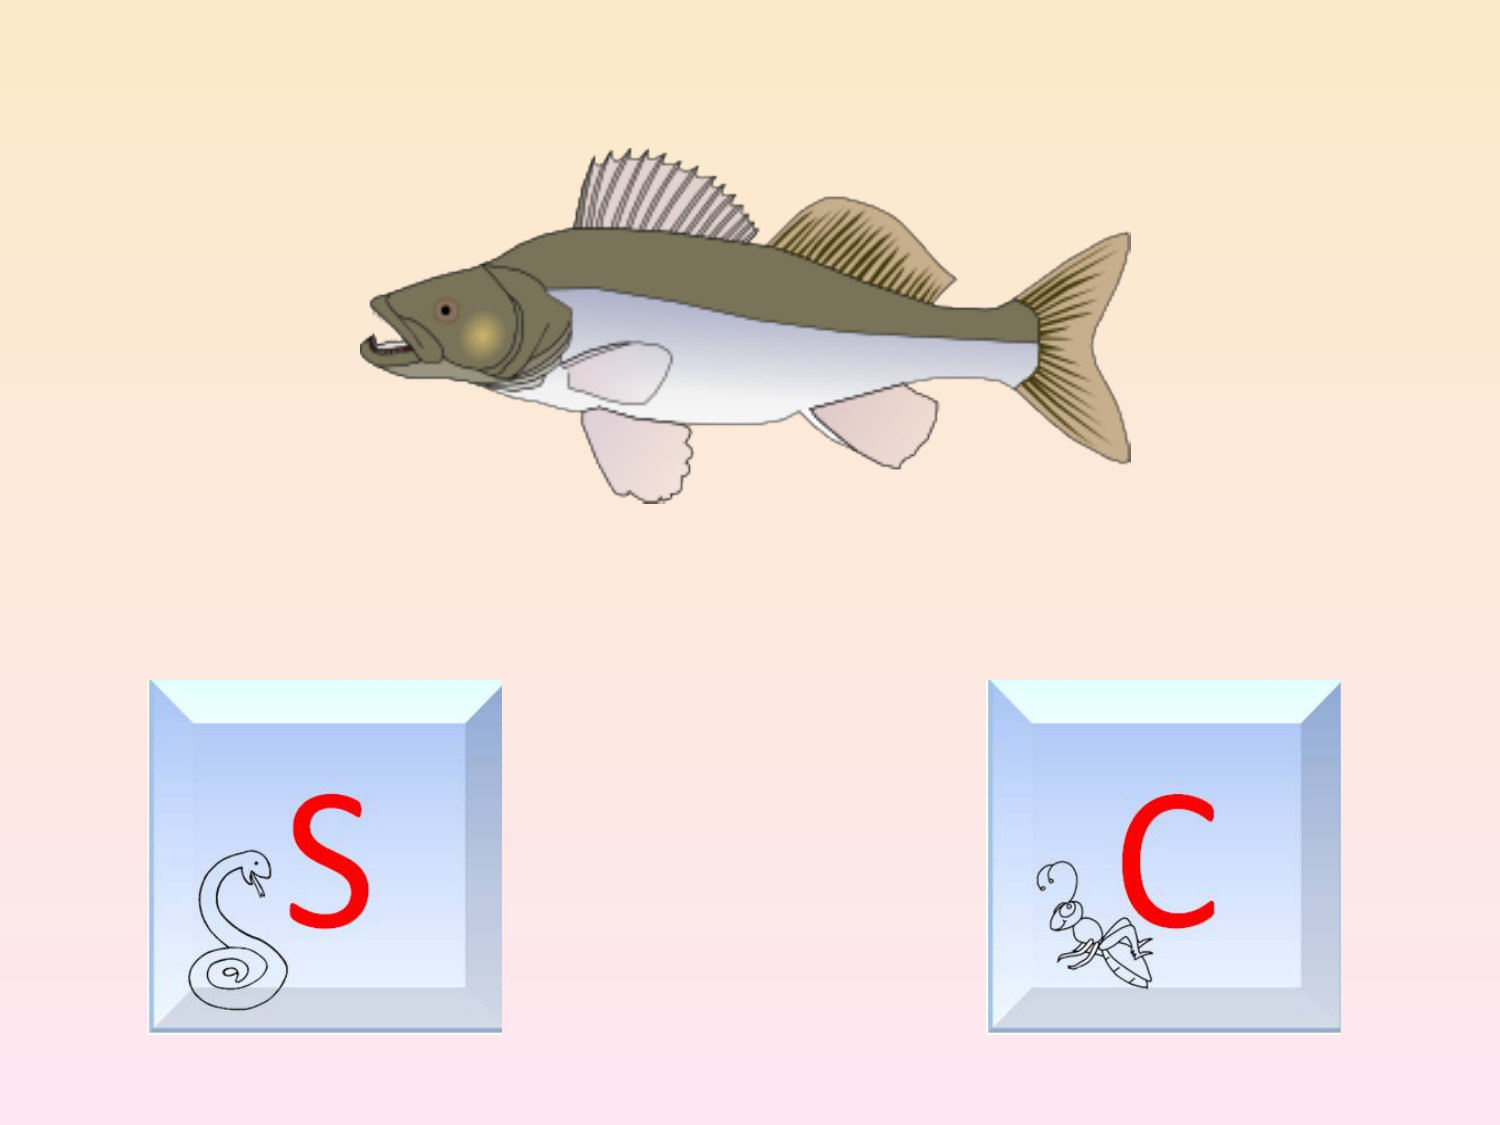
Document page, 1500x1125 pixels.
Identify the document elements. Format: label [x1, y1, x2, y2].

picture [147, 680, 502, 1035]
picture [360, 148, 1131, 504]
picture [986, 680, 1341, 1035]
